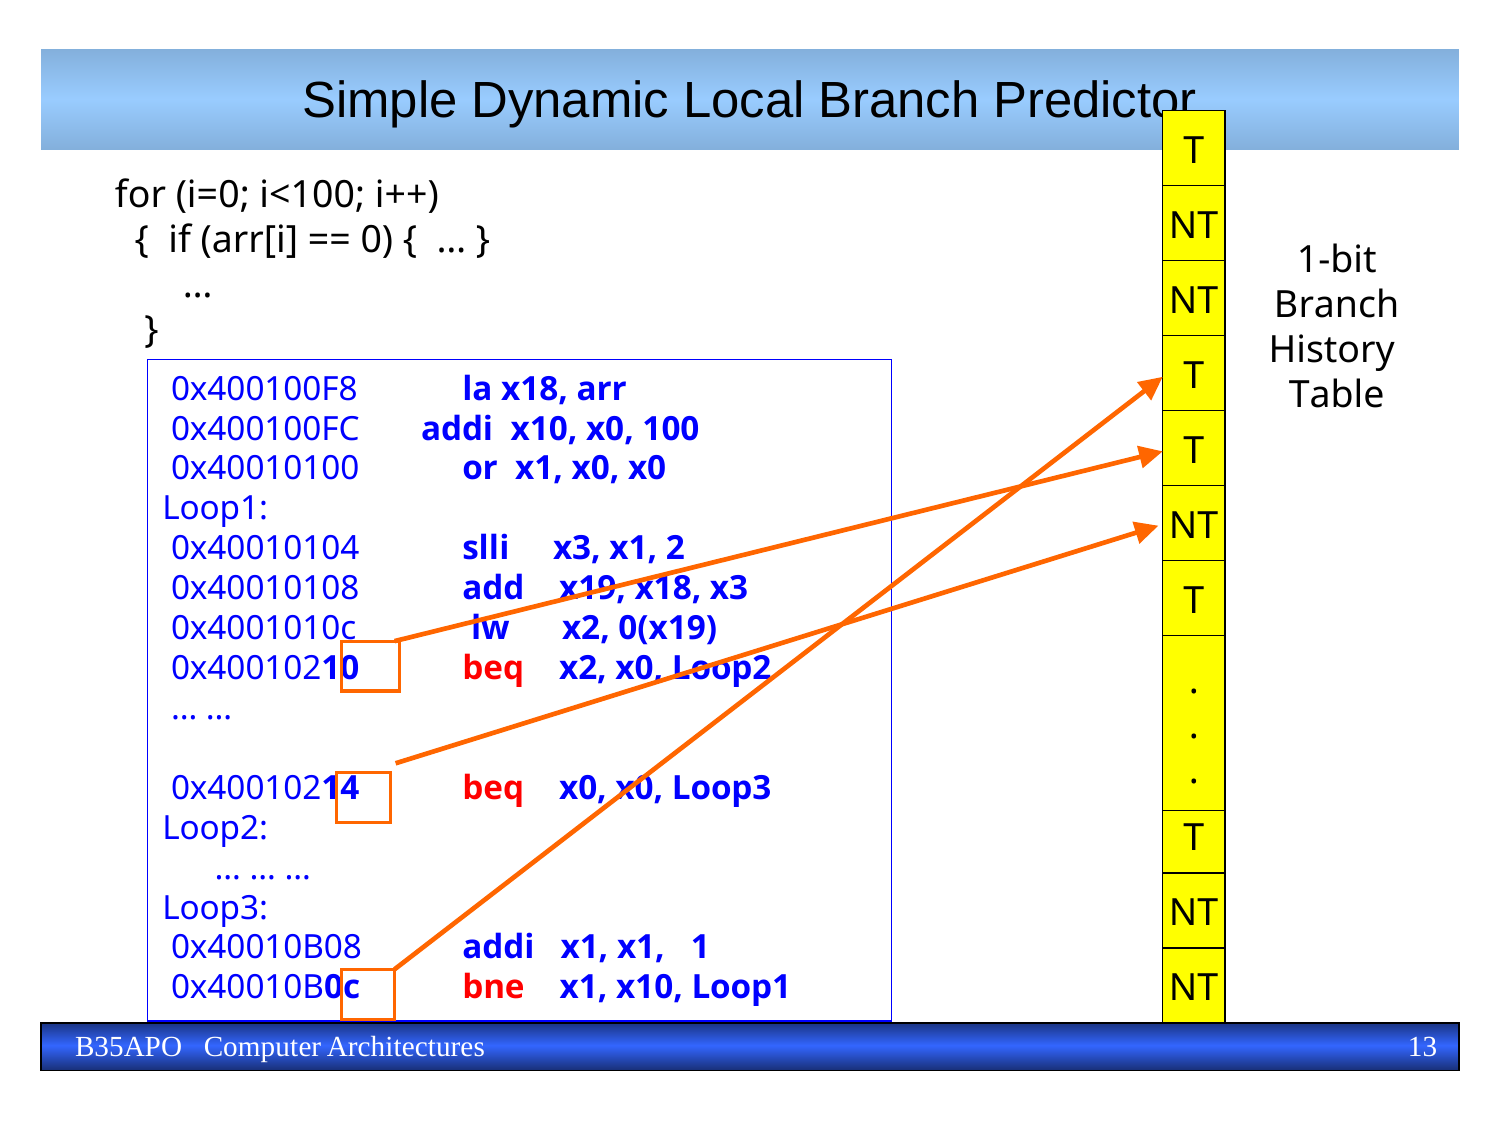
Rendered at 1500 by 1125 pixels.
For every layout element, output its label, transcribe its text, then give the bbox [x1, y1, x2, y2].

text_box NT [1162, 873, 1225, 948]
text_box NT [1162, 485, 1225, 560]
text_box . . . [1162, 635, 1225, 811]
text_box 0x400100F8 la x18, arr 0x400100FC addi x10, x0, 100 0x40010100 or x1, x0, x0 Loop1: 0x40010104 slli x3, x1, 2 0x40010108 add x19, x18, x3 0x4001010c lw x2, 0(x19) 0x40010210 beq x2, x0, Loop2 … … 0x40010214 beq x0, x0, Loop3 Loop2: … … … Loop3: 0x40010B08 addi x1, x1, 1 0x40010B0c bne x1, x10, Loop1 [147, 359, 892, 1021]
text_box T [1162, 110, 1225, 185]
title Simple Dynamic Local Branch Predictor [41, 49, 1459, 150]
text_box NT [1162, 185, 1225, 261]
text_box for (i=0; i<100; i++) { if (arr[i] == 0) { … } … } [100, 162, 880, 425]
text_box NT [1162, 261, 1225, 335]
text_box 0x400100F8 la x18, arr 0x400100FC addi x10, x0, 100 0x40010100 or x1, x0, x0 Loop1: 0x40010104 slli x3, x1, 2 0x40010108 add x19, x18, x3 0x4001010c lw x2, 0(x19) 0x40010210 beq x2, x0, Loop2 … … 0x40010214 beq x0, x0, Loop3 Loop2: … … … Loop3: 0x40010B08 addi x1, x1, 1 0x40010B0c bne x1, x10, Loop1 [396, 612, 892, 1021]
text_box T [1162, 811, 1225, 873]
text_box T [1162, 560, 1225, 635]
text_box NT [1162, 948, 1225, 1024]
text_box 1-bit Branch History Table [1247, 227, 1427, 452]
text_box T [1162, 335, 1225, 411]
text_box T [1162, 411, 1225, 485]
